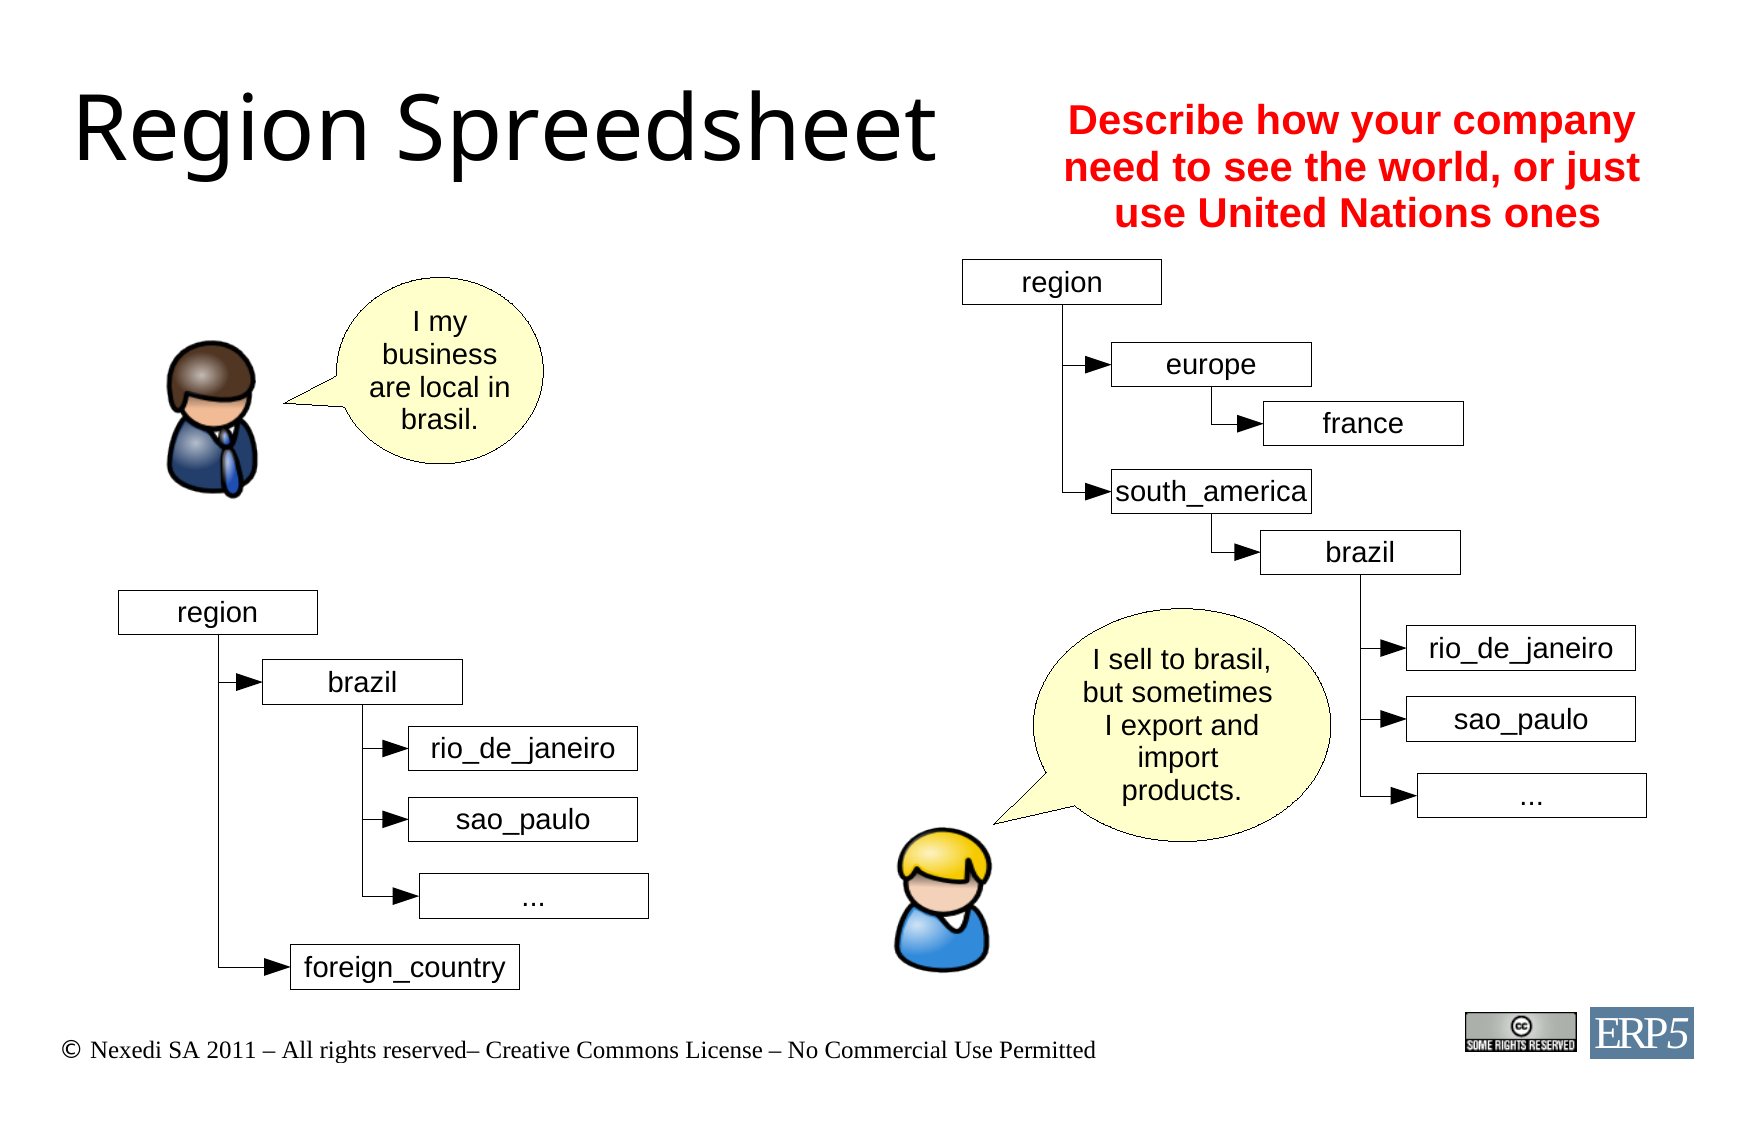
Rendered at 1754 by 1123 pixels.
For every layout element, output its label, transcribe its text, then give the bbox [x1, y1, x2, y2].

text_box brazil [262, 659, 463, 705]
title Region Spreedsheet [71, 63, 1707, 187]
text_box I sell to brasil, but sometimes I export and import products. [993, 608, 1331, 842]
text_box region [118, 590, 318, 635]
text_box foreign_country [290, 944, 520, 990]
text_box europe [1111, 342, 1312, 387]
picture [856, 824, 1031, 975]
text_box Describe how your company need to see the world, or just use United Nations ones [1063, 96, 1654, 237]
picture [129, 335, 296, 502]
text_box brazil [1260, 530, 1461, 575]
text_box I my business are local in brasil. [283, 277, 544, 464]
text_box south_america [1111, 469, 1312, 514]
text_box france [1263, 401, 1464, 446]
text_box ... [1417, 773, 1647, 818]
picture [1465, 1012, 1577, 1052]
text_box region [962, 259, 1162, 305]
text_box rio_de_janeiro [1406, 625, 1636, 671]
text_box sao_paulo [1406, 696, 1636, 742]
text_box rio_de_janeiro [408, 726, 638, 771]
text_box sao_paulo [408, 797, 638, 842]
text_box ... [419, 873, 649, 919]
